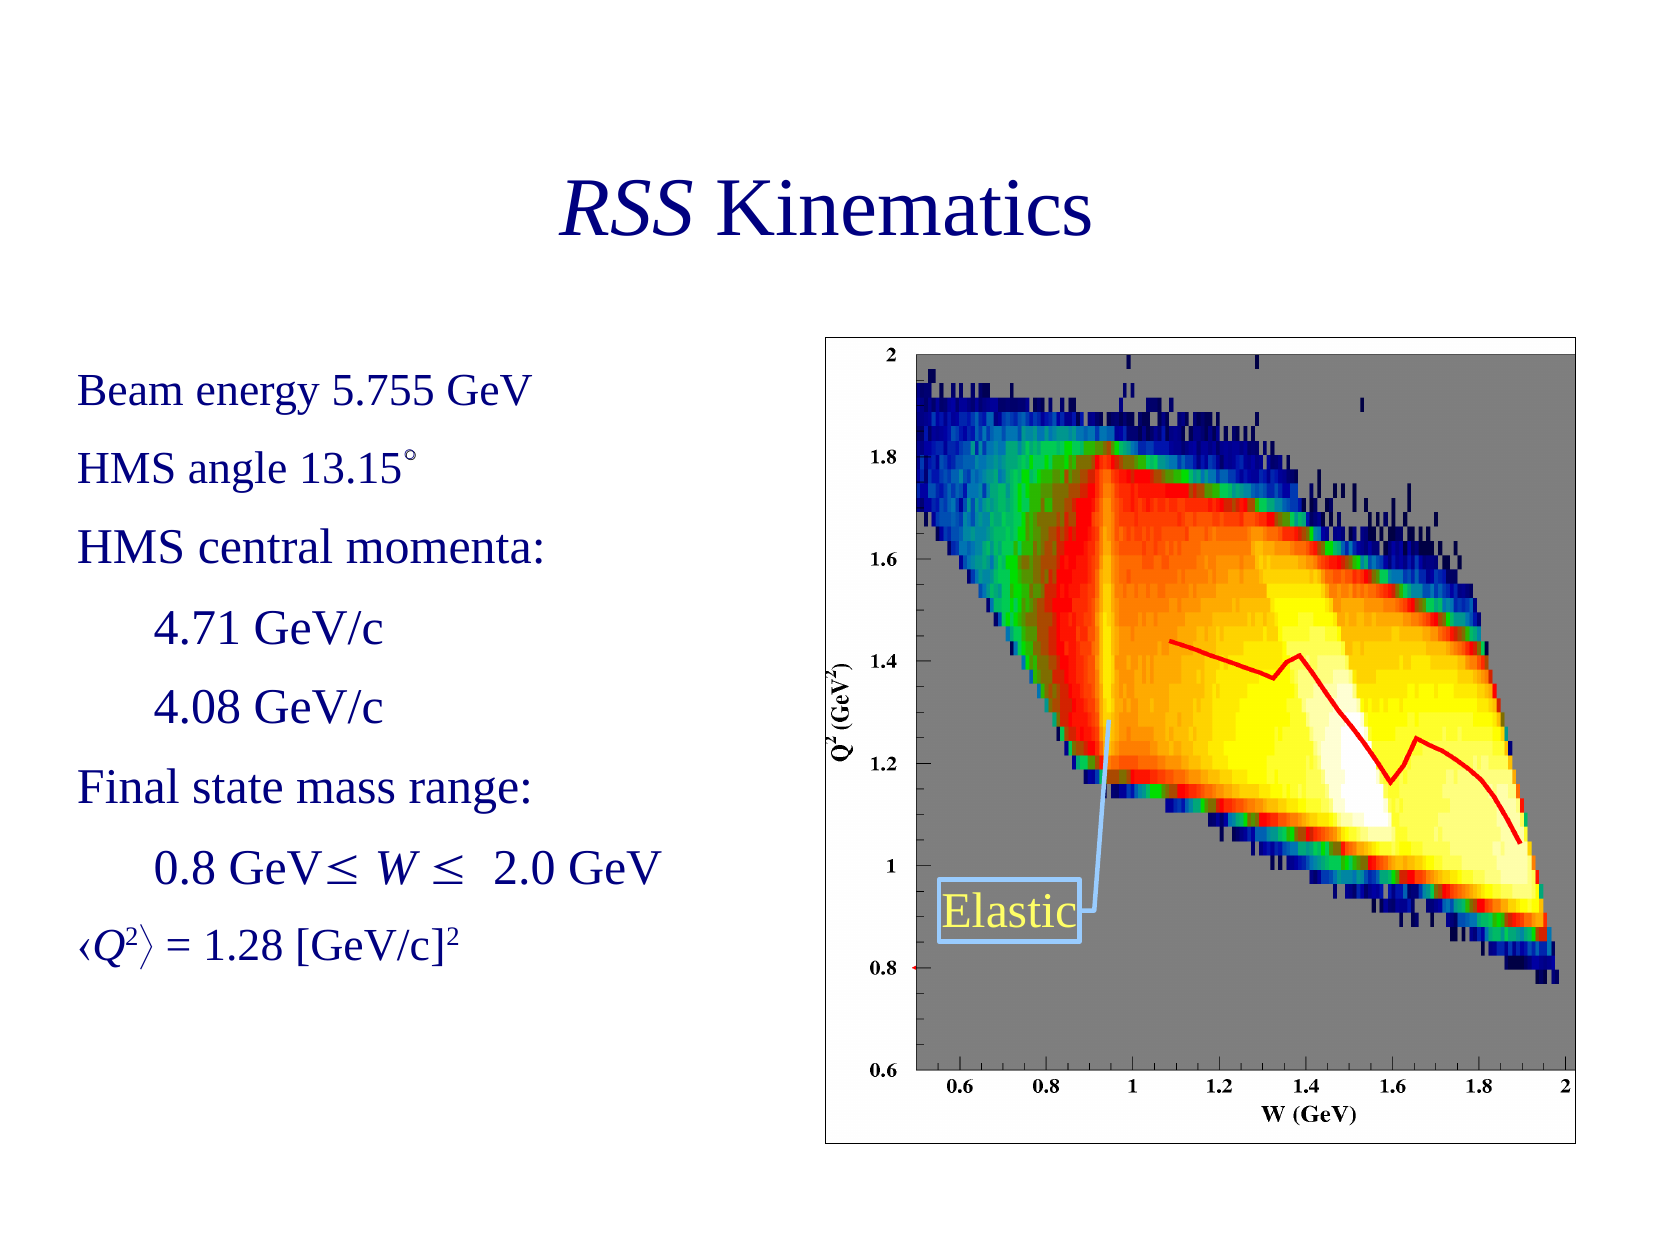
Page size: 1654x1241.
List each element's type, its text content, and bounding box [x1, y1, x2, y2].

text_box Elastic [939, 879, 1080, 942]
picture [825, 337, 1576, 1144]
list Beam energy 5.755 GeV HMS angle 13.15° HMS central momenta: 4.71 GeV/c 4.08 GeV/c Final state mass range: 0.8 GeV≤ W ≤ 2.0 GeV Q2 = 1.28 [GeV/c]2 [59, 364, 750, 1094]
title RSS Kinematics [121, 103, 1533, 311]
